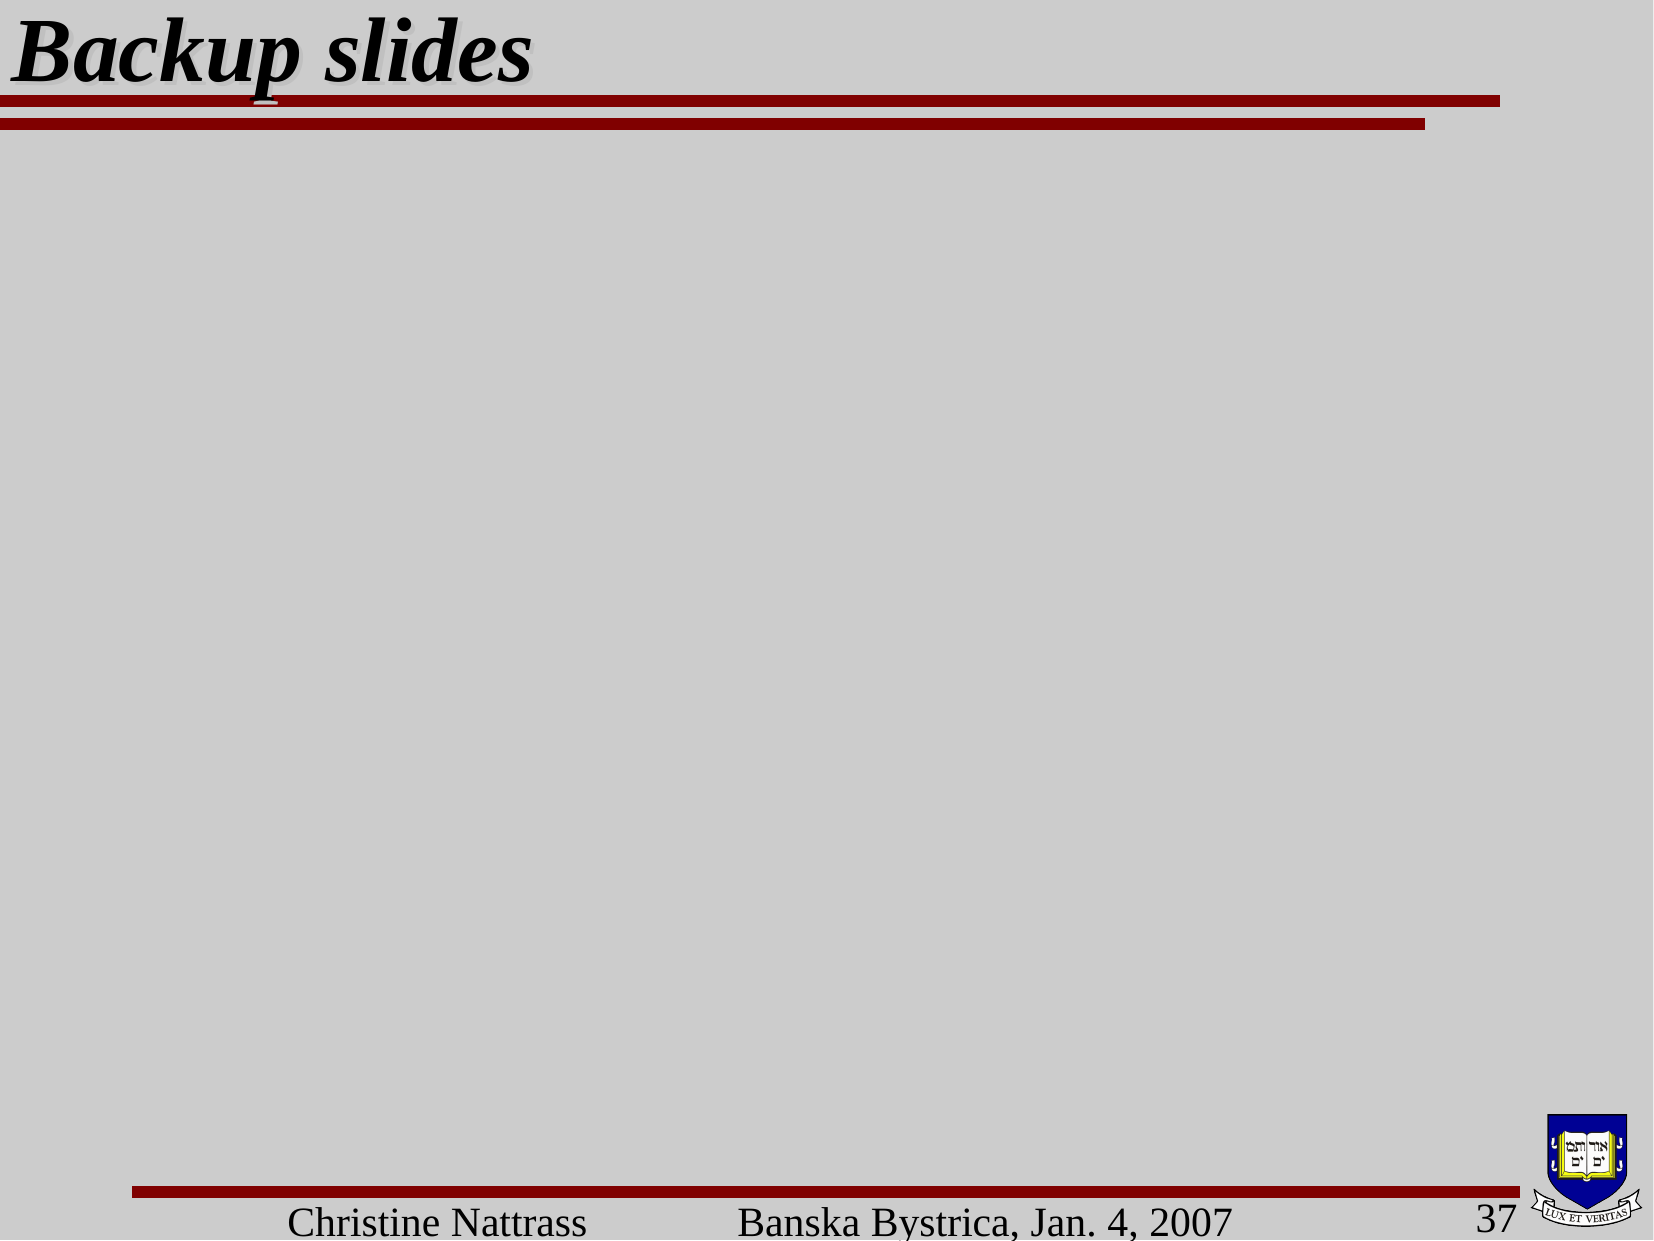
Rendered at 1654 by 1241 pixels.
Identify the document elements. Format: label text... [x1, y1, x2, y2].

title Backup slides [11, 0, 1512, 154]
picture [1530, 1114, 1643, 1227]
